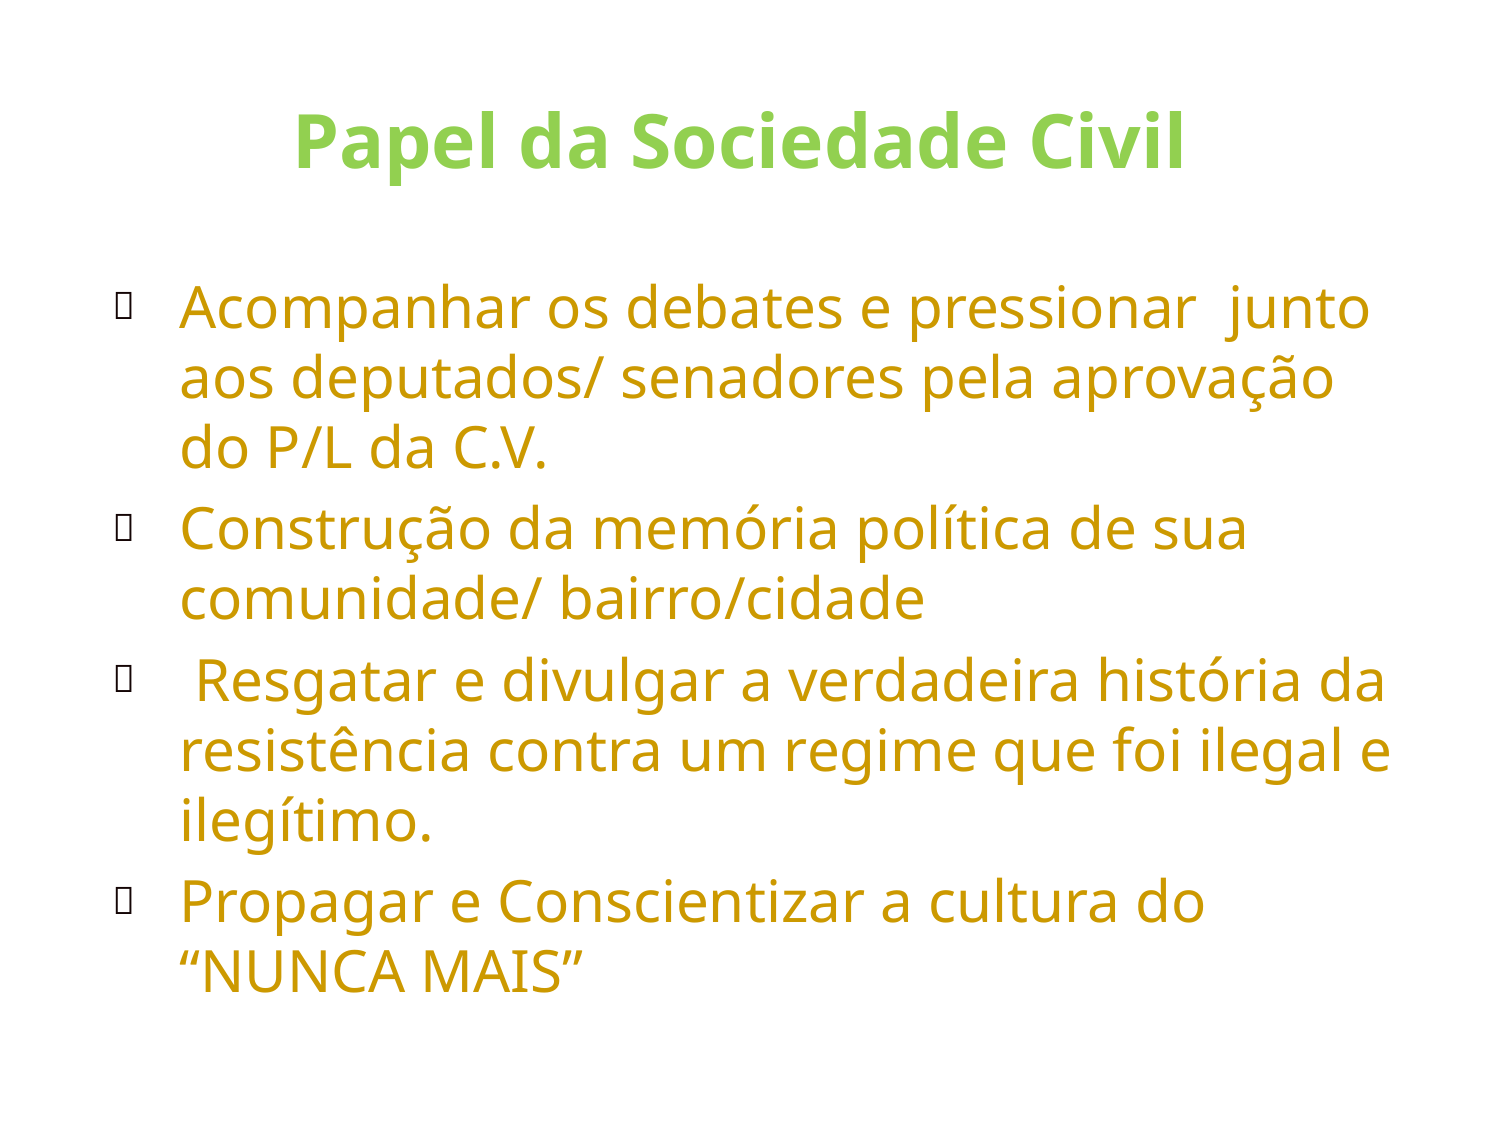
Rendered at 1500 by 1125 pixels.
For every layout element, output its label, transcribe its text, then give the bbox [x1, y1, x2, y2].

list Acompanhar os debates e pressionar junto aos deputados/ senadores pela aprovação do P/L da C.V. Construção da memória política de sua comunidade/ bairro/cidade Resgatar e divulgar a verdadeira história da resistência contra um regime que foi ilegal e ilegítimo. Propagar e Conscientizar a cultura do “NUNCA MAIS” [75, 262, 1425, 1035]
title Papel da Sociedade Civil [75, 45, 1425, 233]
